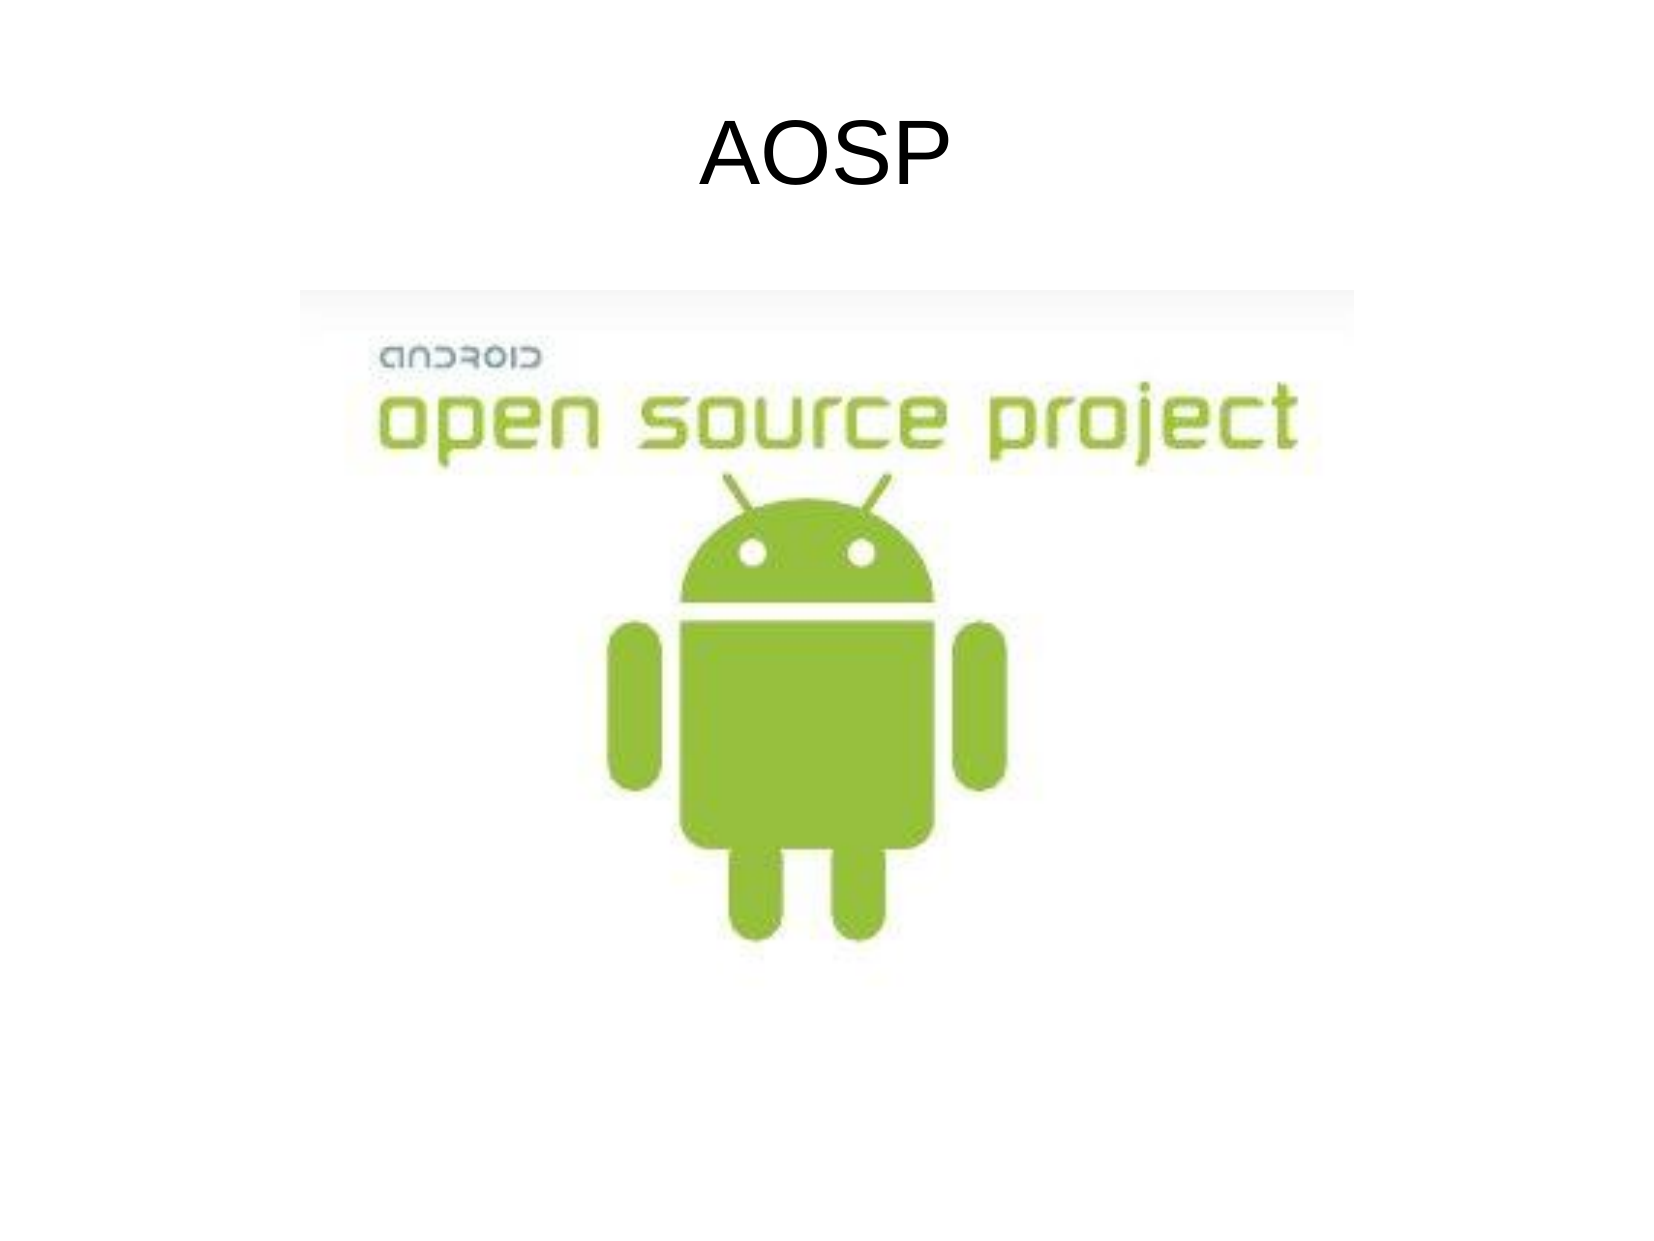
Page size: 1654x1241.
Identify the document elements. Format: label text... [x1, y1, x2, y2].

title AOSP [82, 49, 1571, 257]
picture [300, 290, 1354, 1010]
